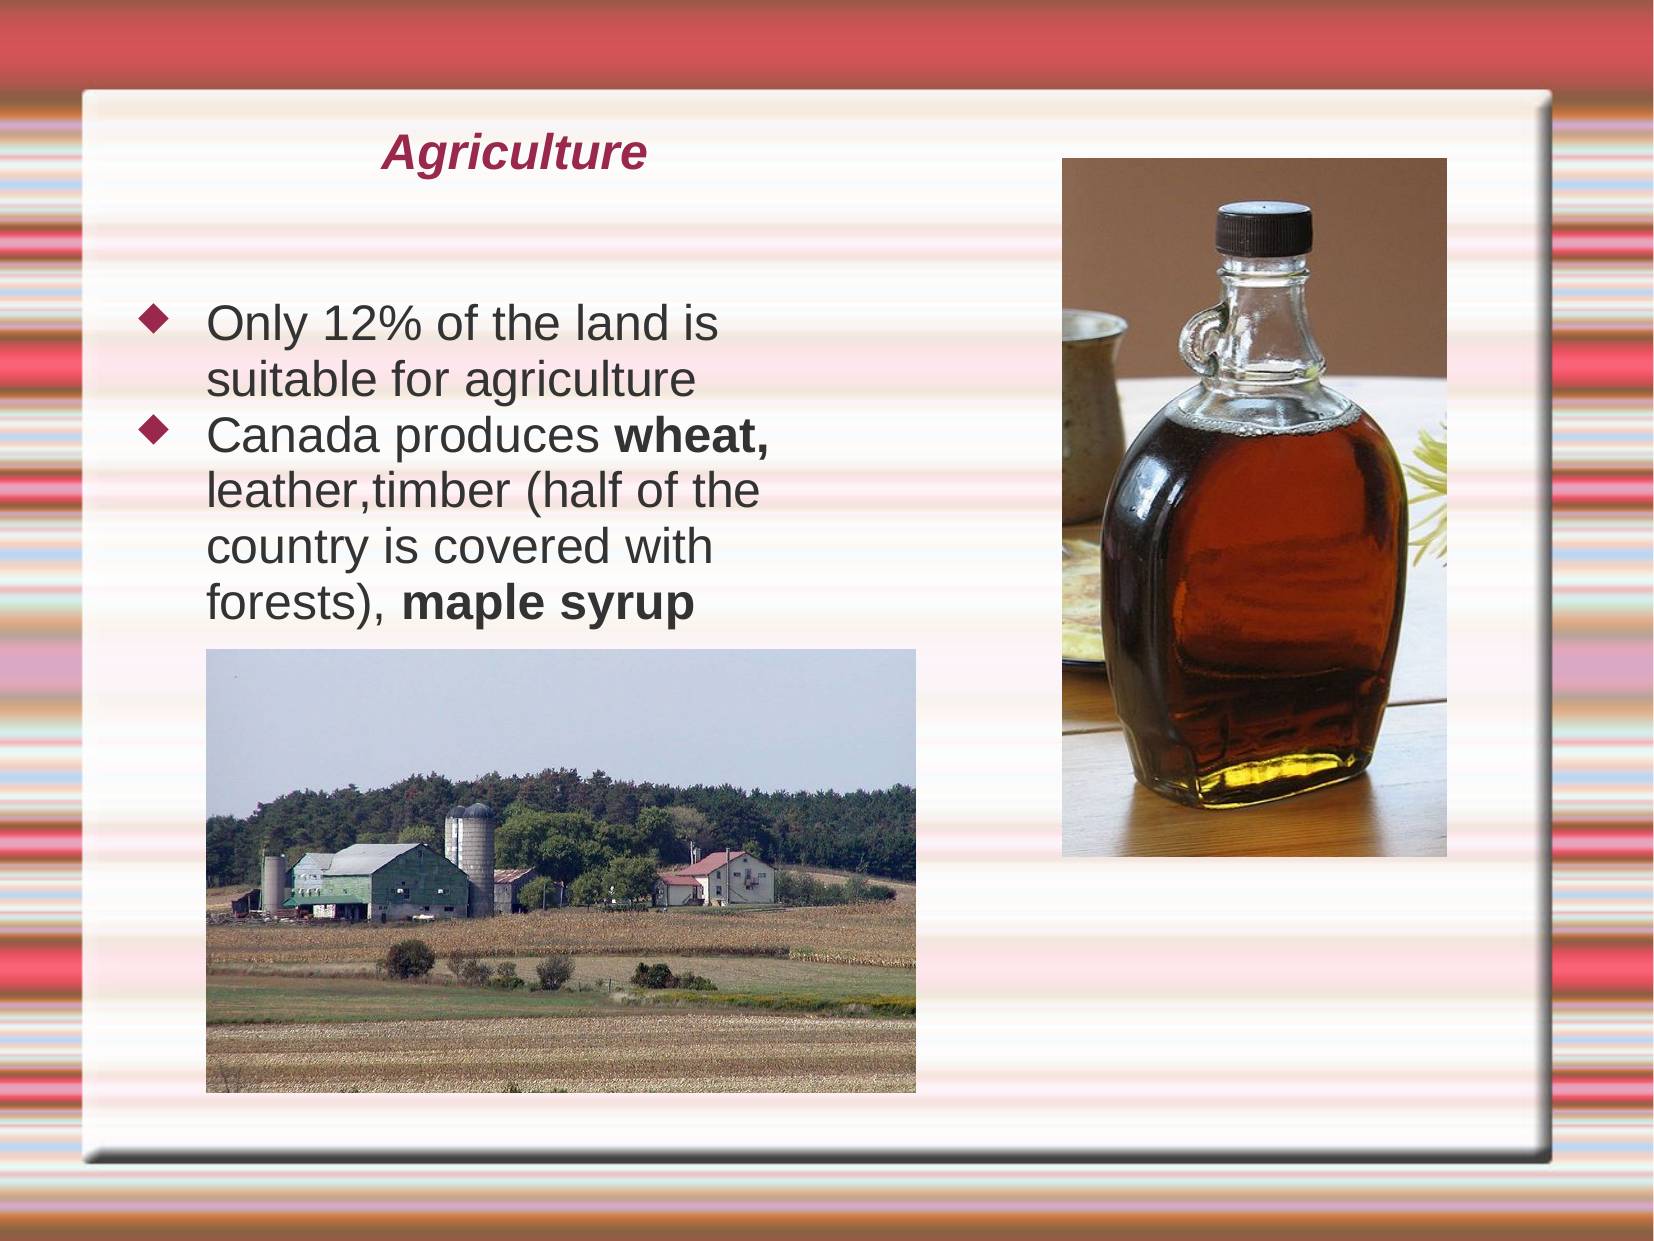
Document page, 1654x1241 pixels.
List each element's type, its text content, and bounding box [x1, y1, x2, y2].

picture [0, 0, 1654, 1241]
list Only 12% of the land is suitable for agriculture Canada produces wheat, leather,timber (half of the country is covered with forests), maple syrup [123, 295, 798, 1077]
title Agriculture [88, 59, 1501, 246]
